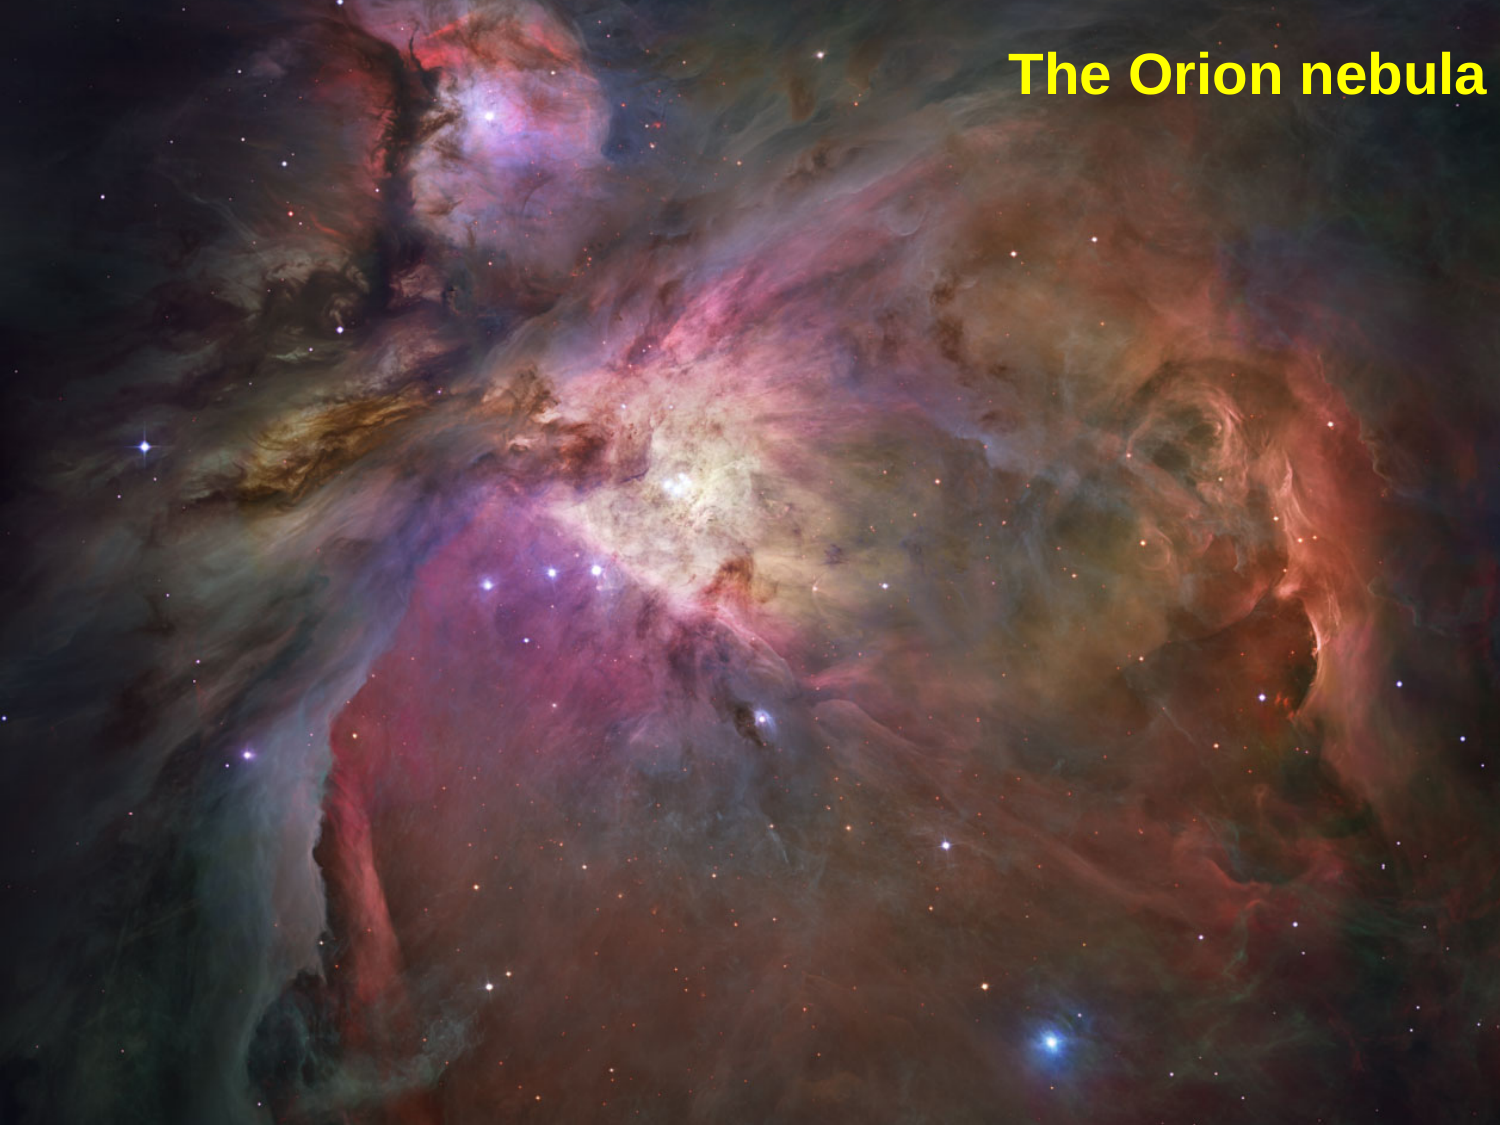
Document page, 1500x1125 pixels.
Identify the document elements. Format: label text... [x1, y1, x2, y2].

picture [0, 0, 1500, 1125]
text_box The Orion nebula [994, 34, 1500, 115]
